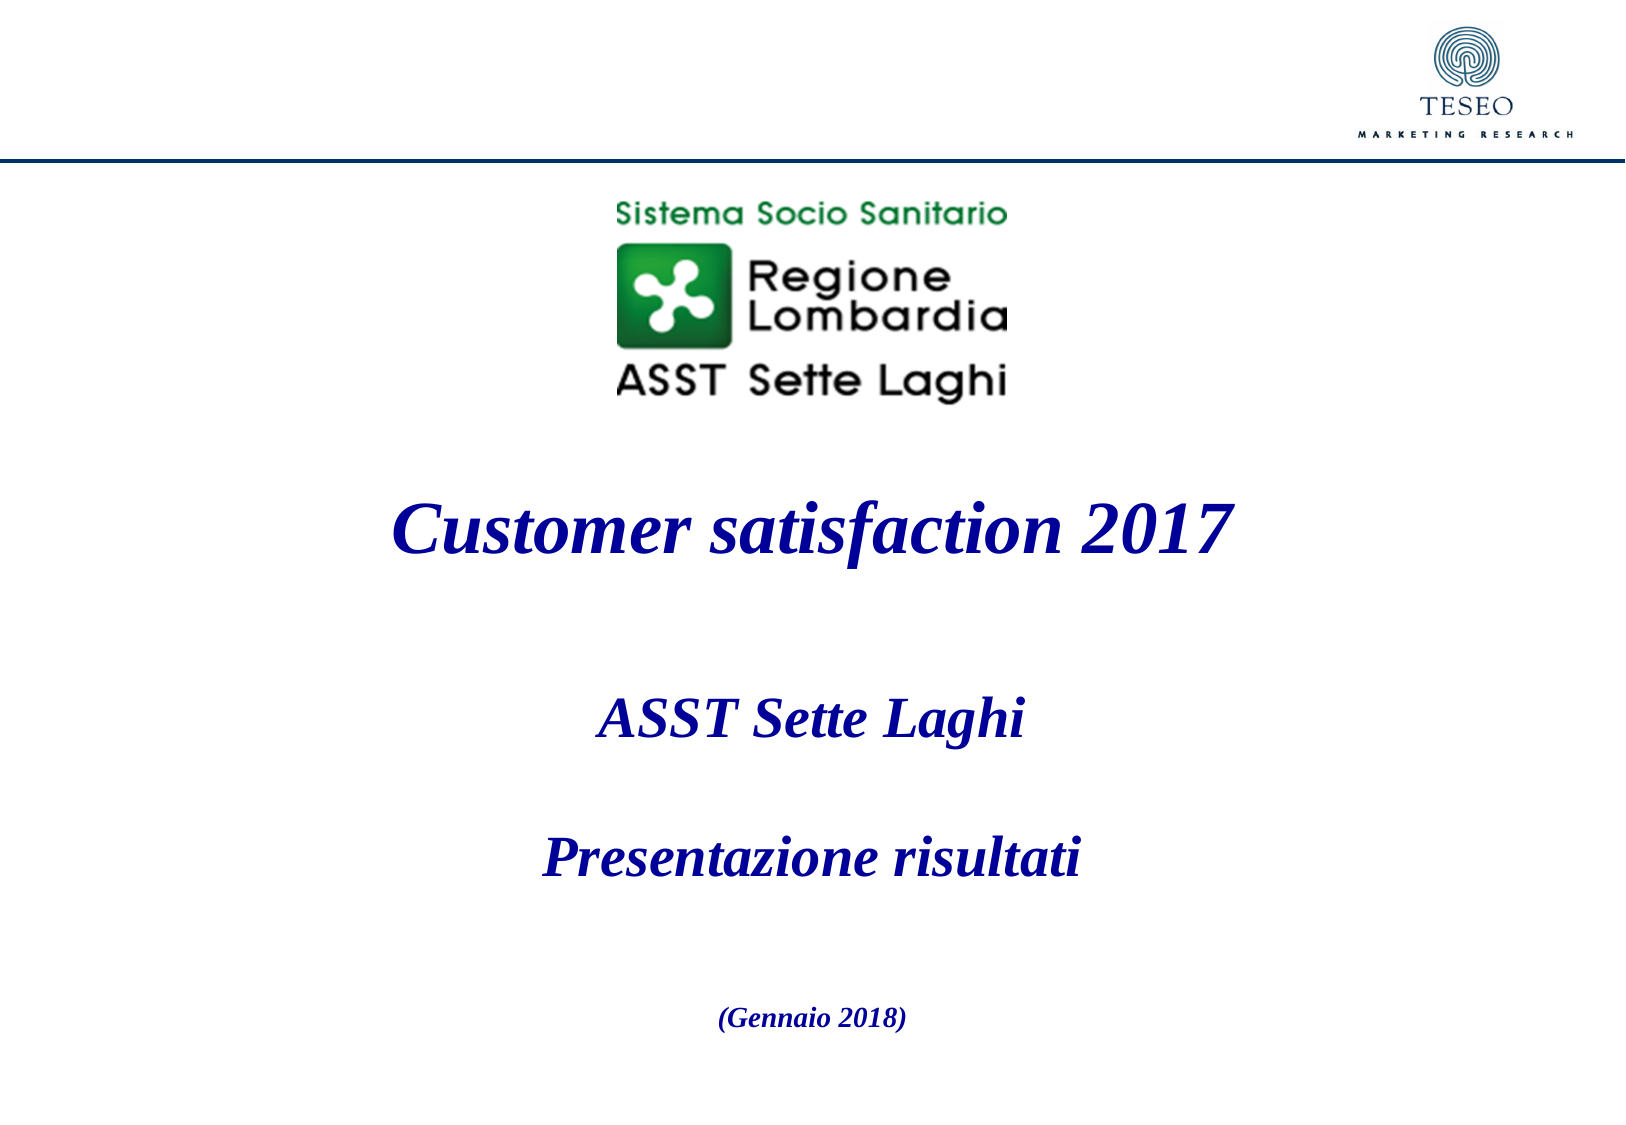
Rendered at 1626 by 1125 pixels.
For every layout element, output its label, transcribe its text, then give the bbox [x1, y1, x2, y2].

picture [1420, 96, 1513, 117]
text_box Customer satisfaction 2017 ASST Sette Laghi Presentazione risultati (Gennaio 2018) [123, 471, 1502, 1042]
picture [1355, 129, 1578, 138]
picture [617, 196, 1007, 452]
